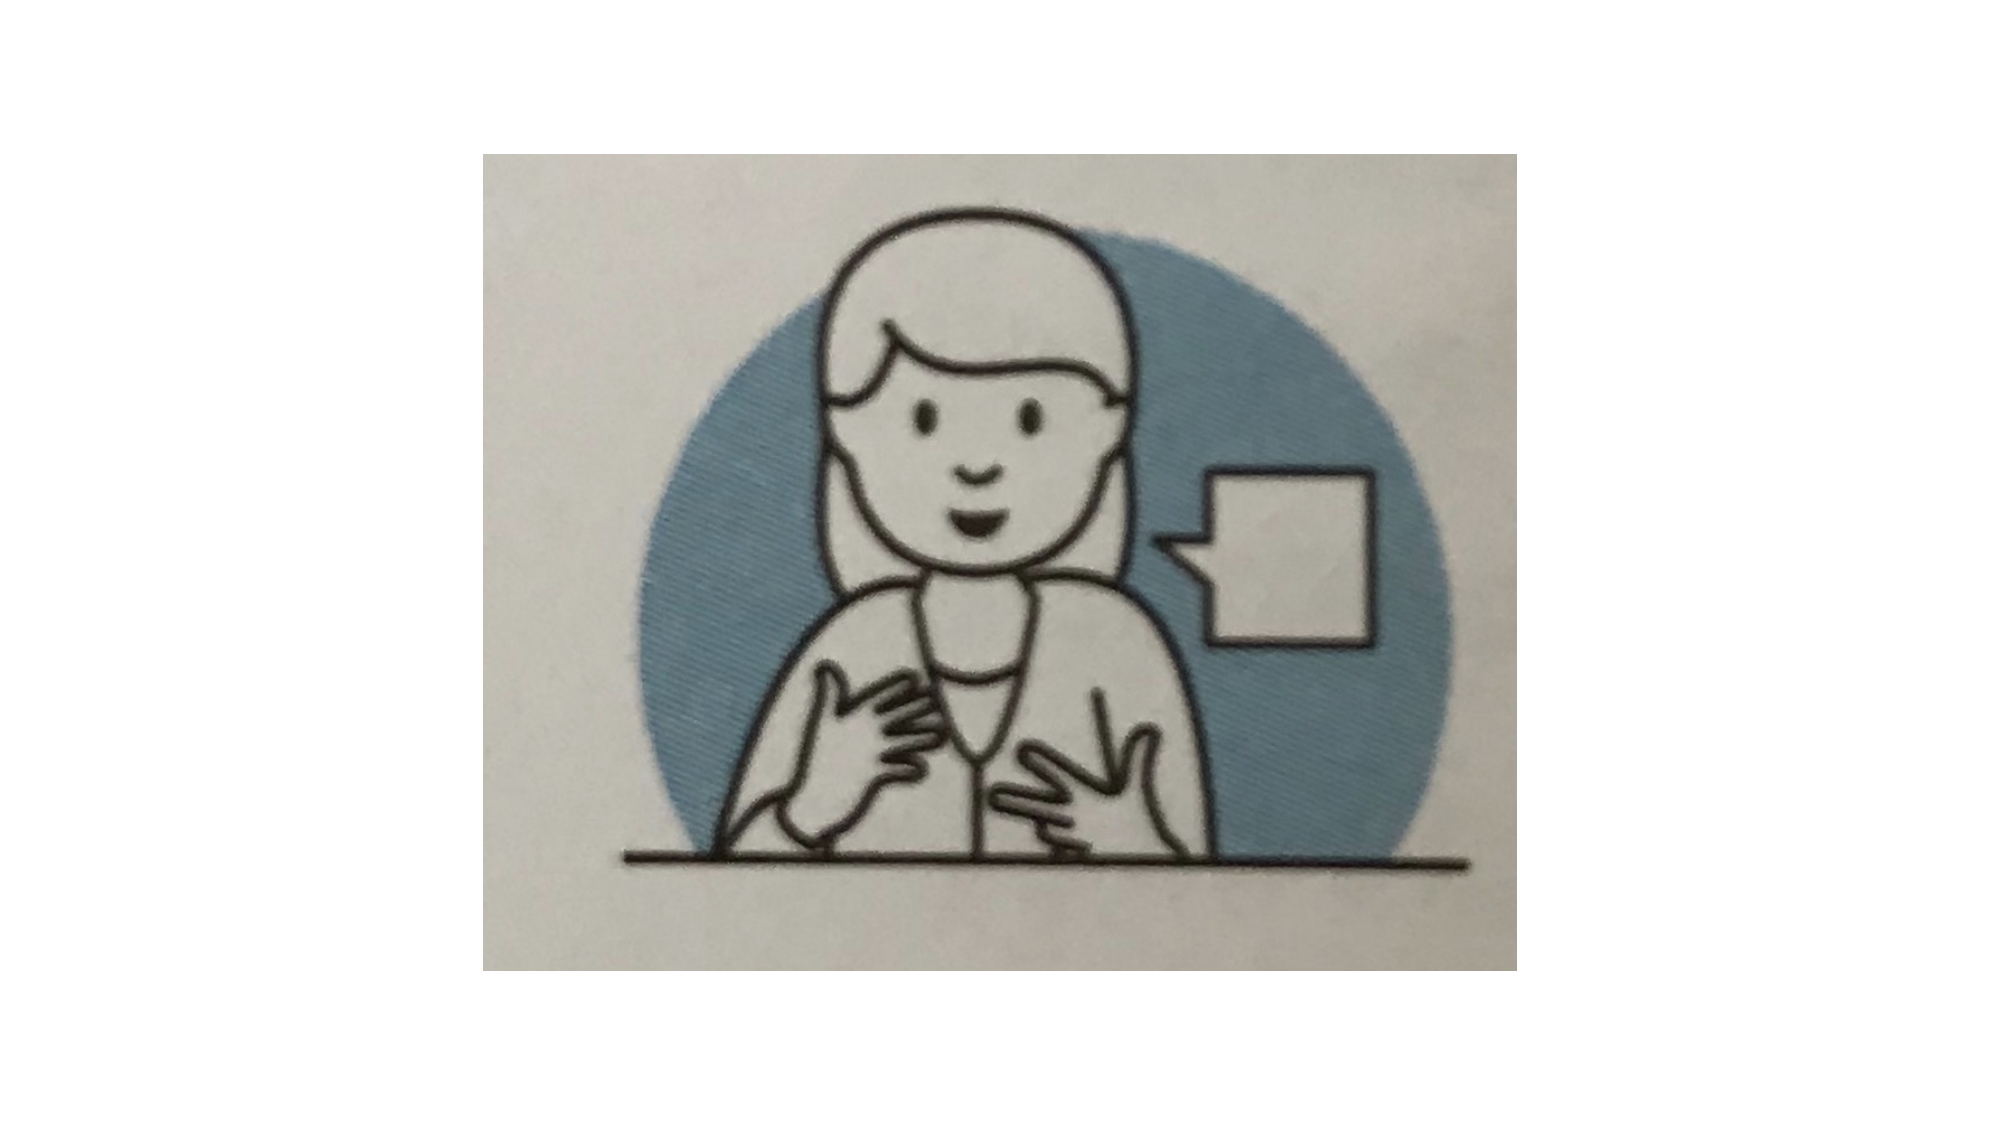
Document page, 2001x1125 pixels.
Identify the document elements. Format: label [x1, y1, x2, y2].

picture [483, 154, 1517, 971]
